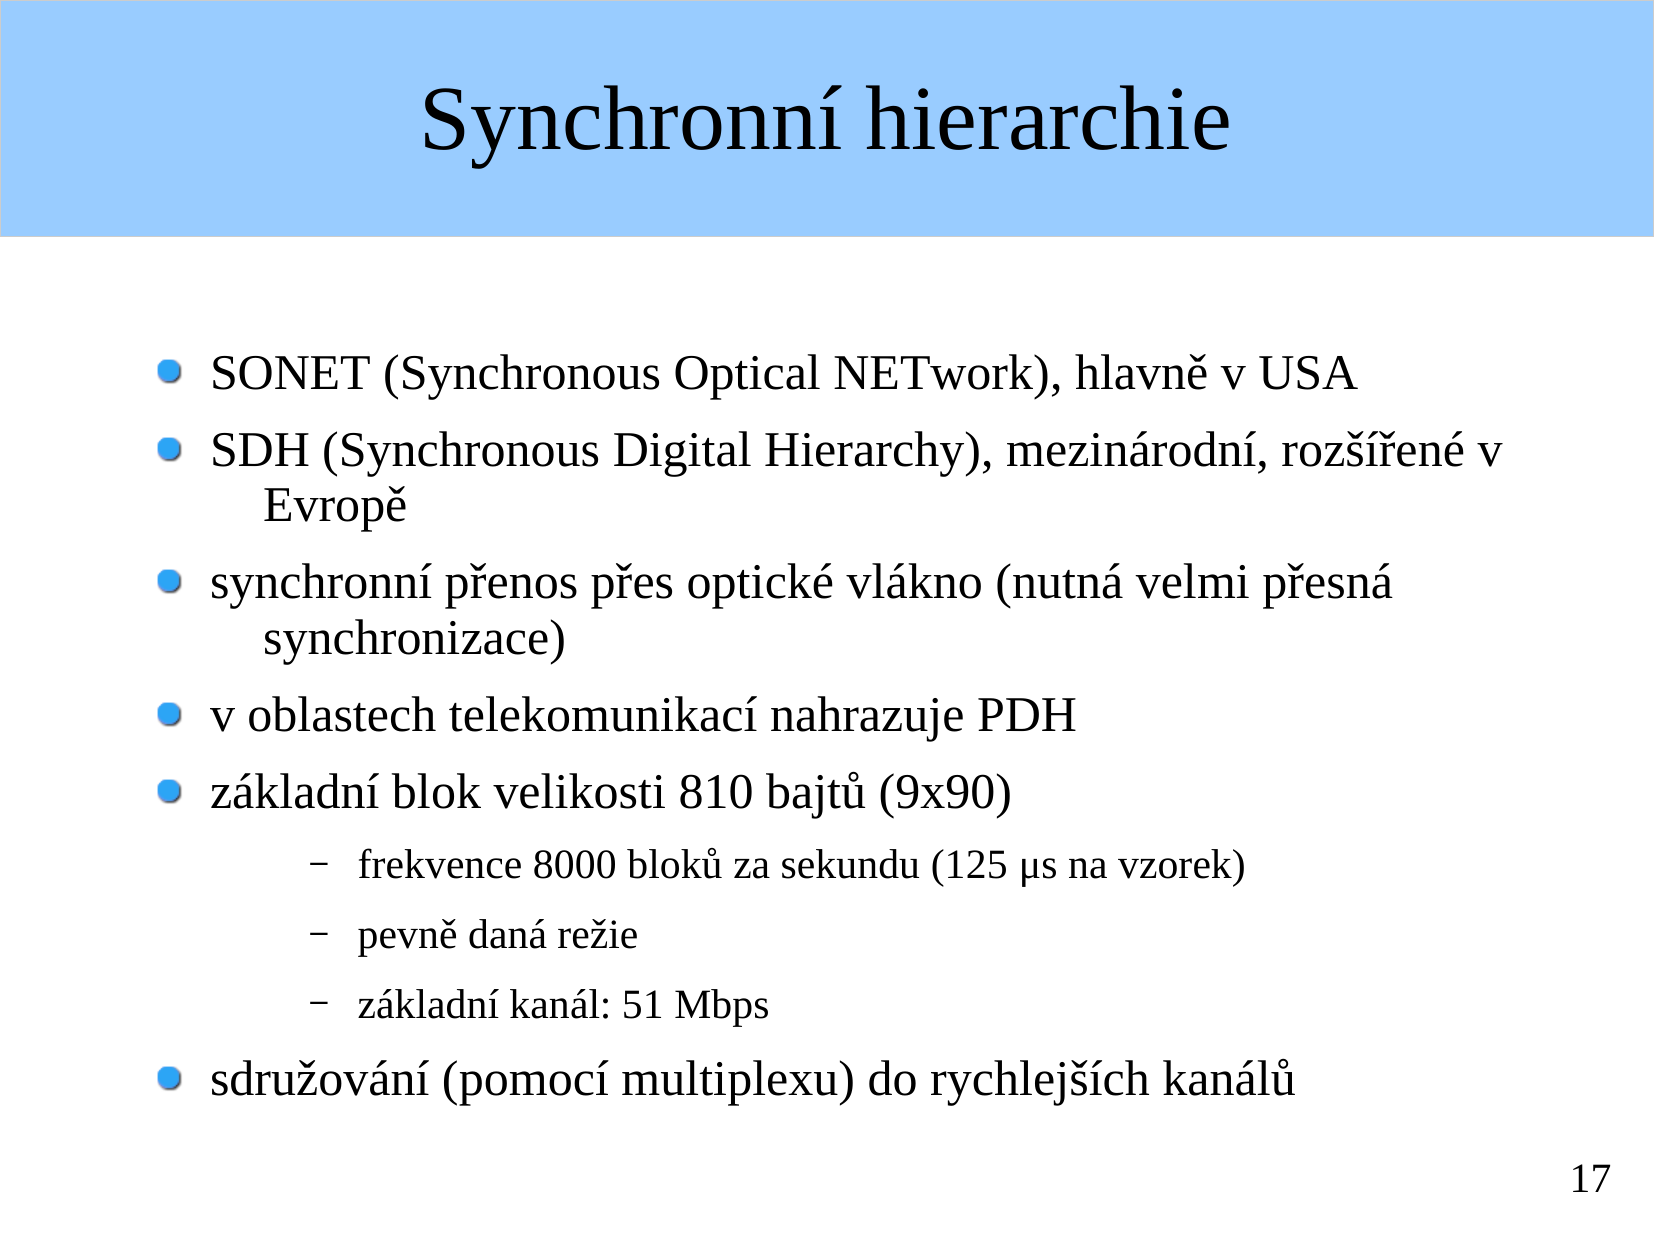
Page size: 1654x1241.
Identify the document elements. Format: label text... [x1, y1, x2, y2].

title Synchronní hierarchie [0, 0, 1654, 237]
list SONET (Synchronous Optical NETwork), hlavně v USA SDH (Synchronous Digital Hierarchy), mezinárodní, rozšířené v Evropě synchronní přenos přes optické vlákno (nutná velmi přesná synchronizace) v oblastech telekomunikací nahrazuje PDH základní blok velikosti 810 bajtů (9x90) frekvence 8000 bloků za sekundu (125 μs na vzorek) pevně daná režie základní kanál: 51 Mbps sdružování (pomocí multiplexu) do rychlejších kanálů [121, 344, 1534, 1176]
